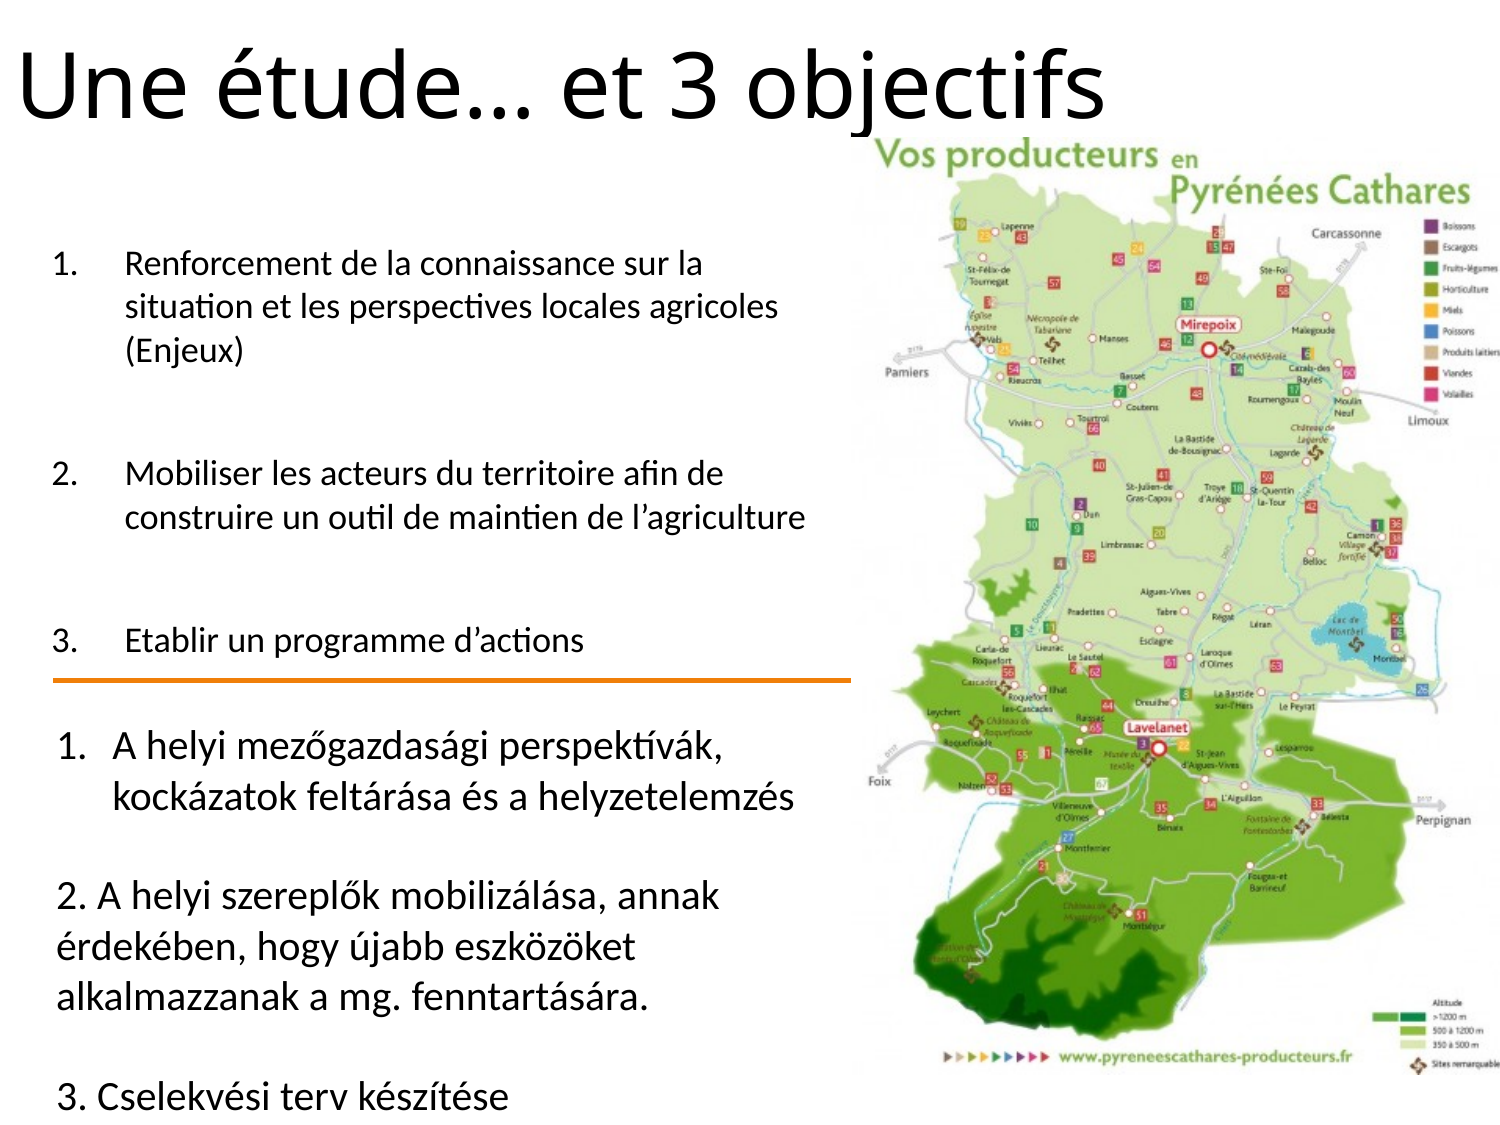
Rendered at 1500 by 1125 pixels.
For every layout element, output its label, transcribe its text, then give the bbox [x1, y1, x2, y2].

picture [851, 137, 1500, 1075]
title Une étude… et 3 objectifs [0, 0, 1350, 183]
list Renforcement de la connaissance sur la situation et les perspectives locales agricoles (Enjeux) Mobiliser les acteurs du territoire afin de construire un outil de maintien de l’agriculture Etablir un programme d’actions [20, 231, 831, 681]
text_box A helyi mezőgazdasági perspektívák, kockázatok feltárása és a helyzetelemzés 2. A helyi szereplők mobilizálása, annak érdekében, hogy újabb eszközöket alkalmazzanak a mg. fenntartására. 3. Cselekvési terv készítése [41, 710, 928, 1125]
